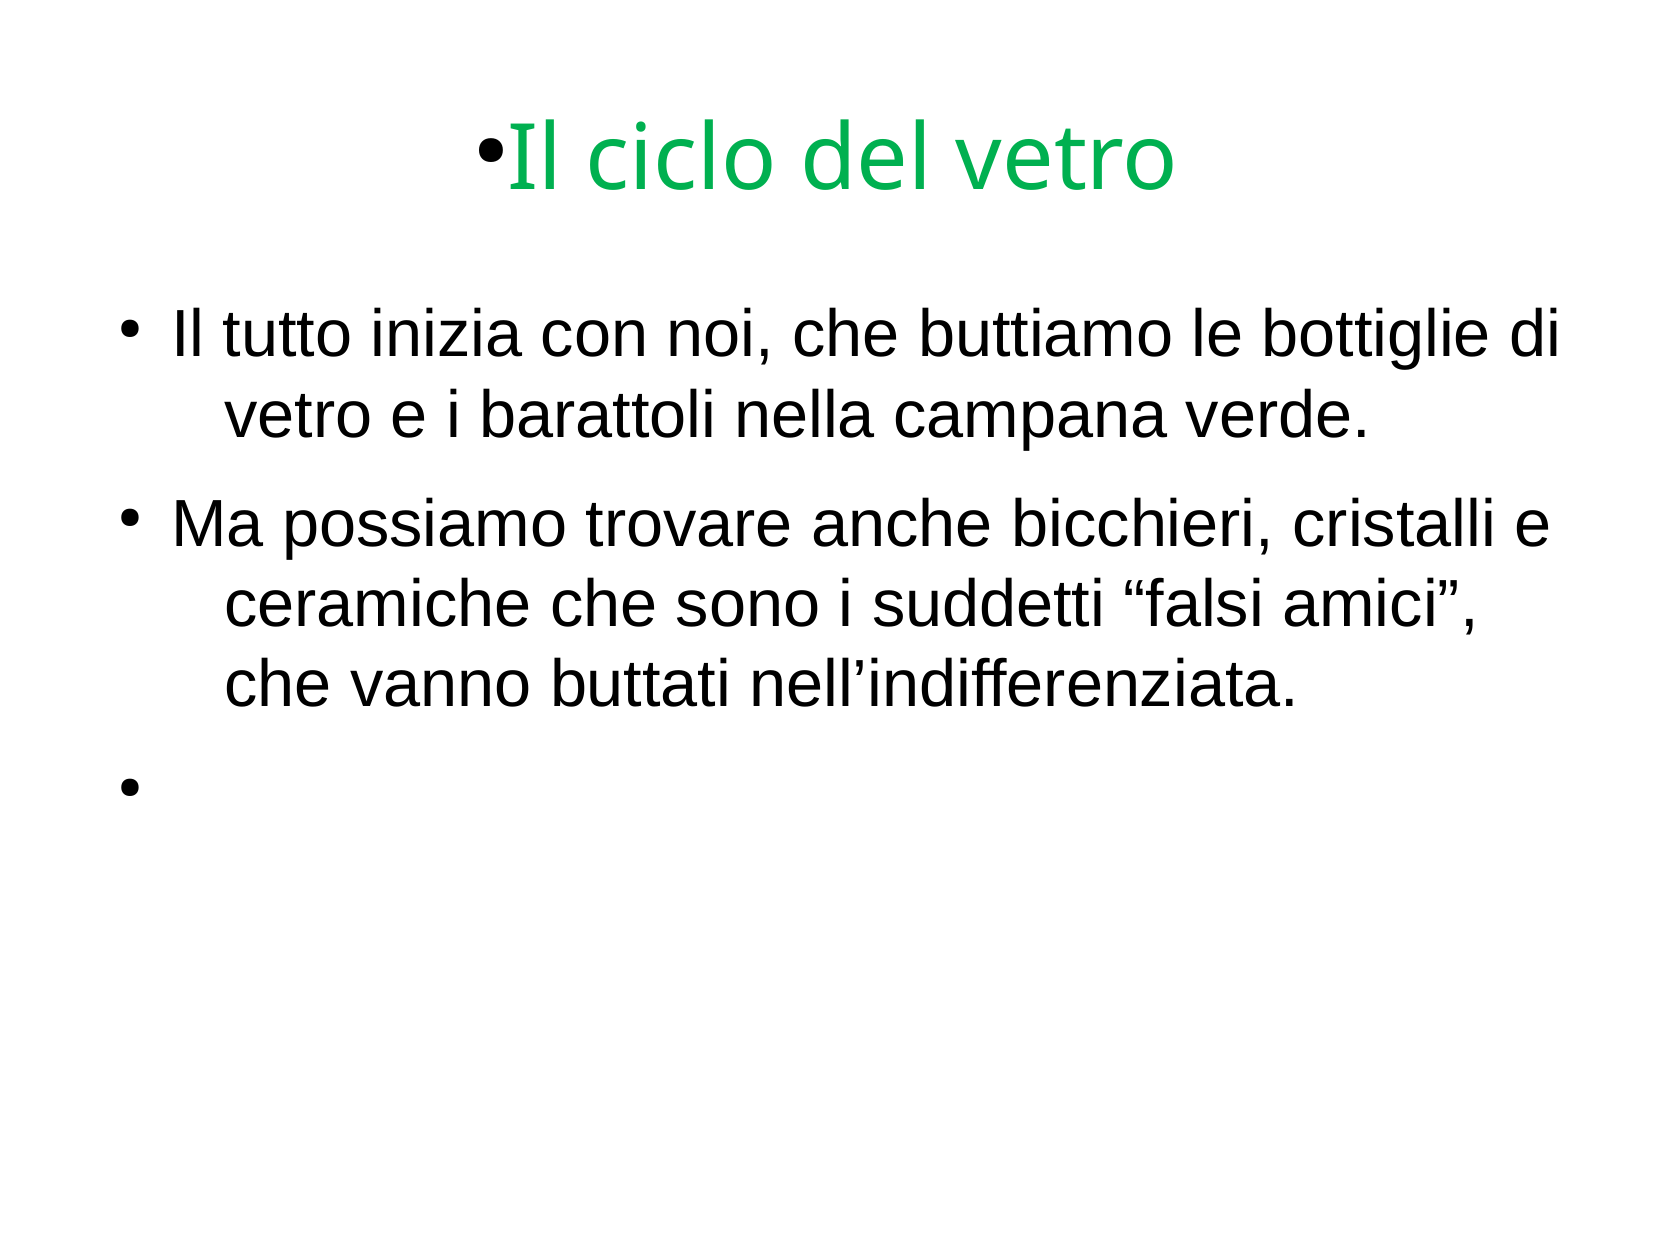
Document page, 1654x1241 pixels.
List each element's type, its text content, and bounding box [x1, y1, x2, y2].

list Il tutto inizia con noi, che buttiamo le bottiglie di vetro e i barattoli nella campana verde. Ma possiamo trovare anche bicchieri, cristalli e ceramiche che sono i suddetti “falsi amici”, che vanno buttati nell’indifferenziata. [82, 290, 1571, 1109]
title Il ciclo del vetro [82, 49, 1571, 257]
